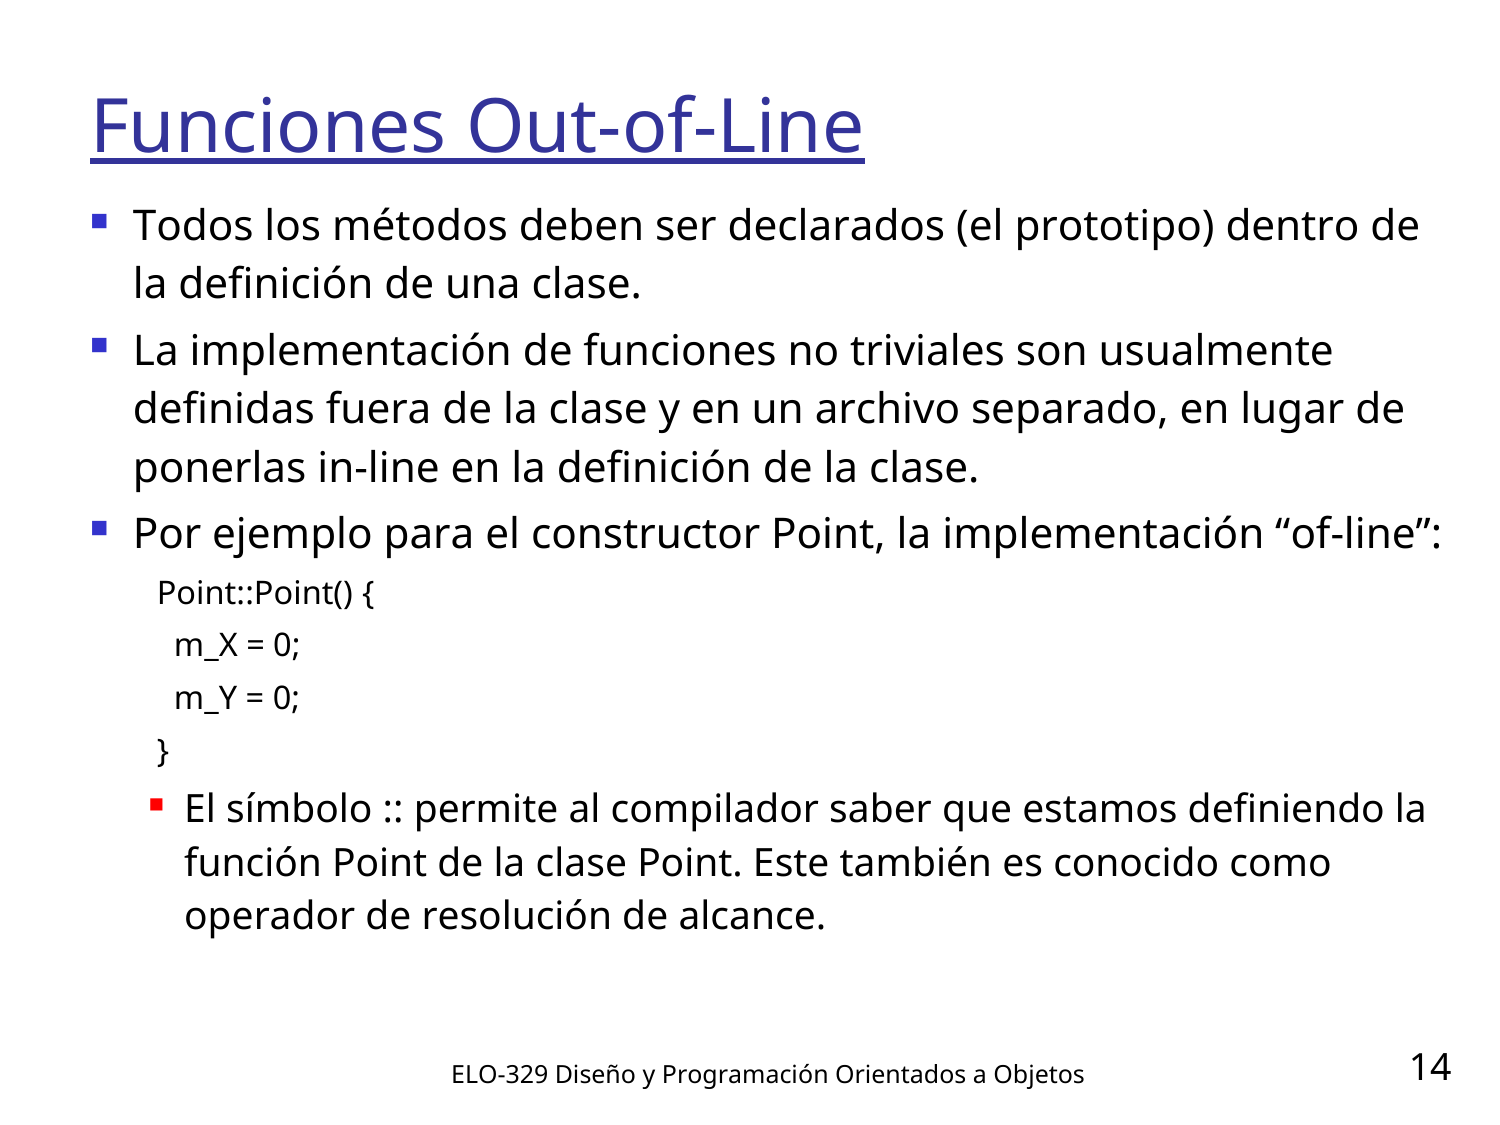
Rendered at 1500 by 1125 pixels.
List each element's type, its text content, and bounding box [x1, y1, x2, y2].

list Todos los métodos deben ser declarados (el prototipo) dentro de la definición de una clase. La implementación de funciones no triviales son usualmente definidas fuera de la clase y en un archivo separado, en lugar de ponerlas in-line en la definición de la clase. Por ejemplo para el constructor Point, la implementación “of-line”: Point::Point()‏ { m_X = 0; m_Y = 0; } El símbolo :: permite al compilador saber que estamos definiendo la función Point de la clase Point. Este también es conocido como operador de resolución de alcance. [75, 187, 1462, 1013]
title Funciones Out-of-Line [75, 19, 1500, 183]
